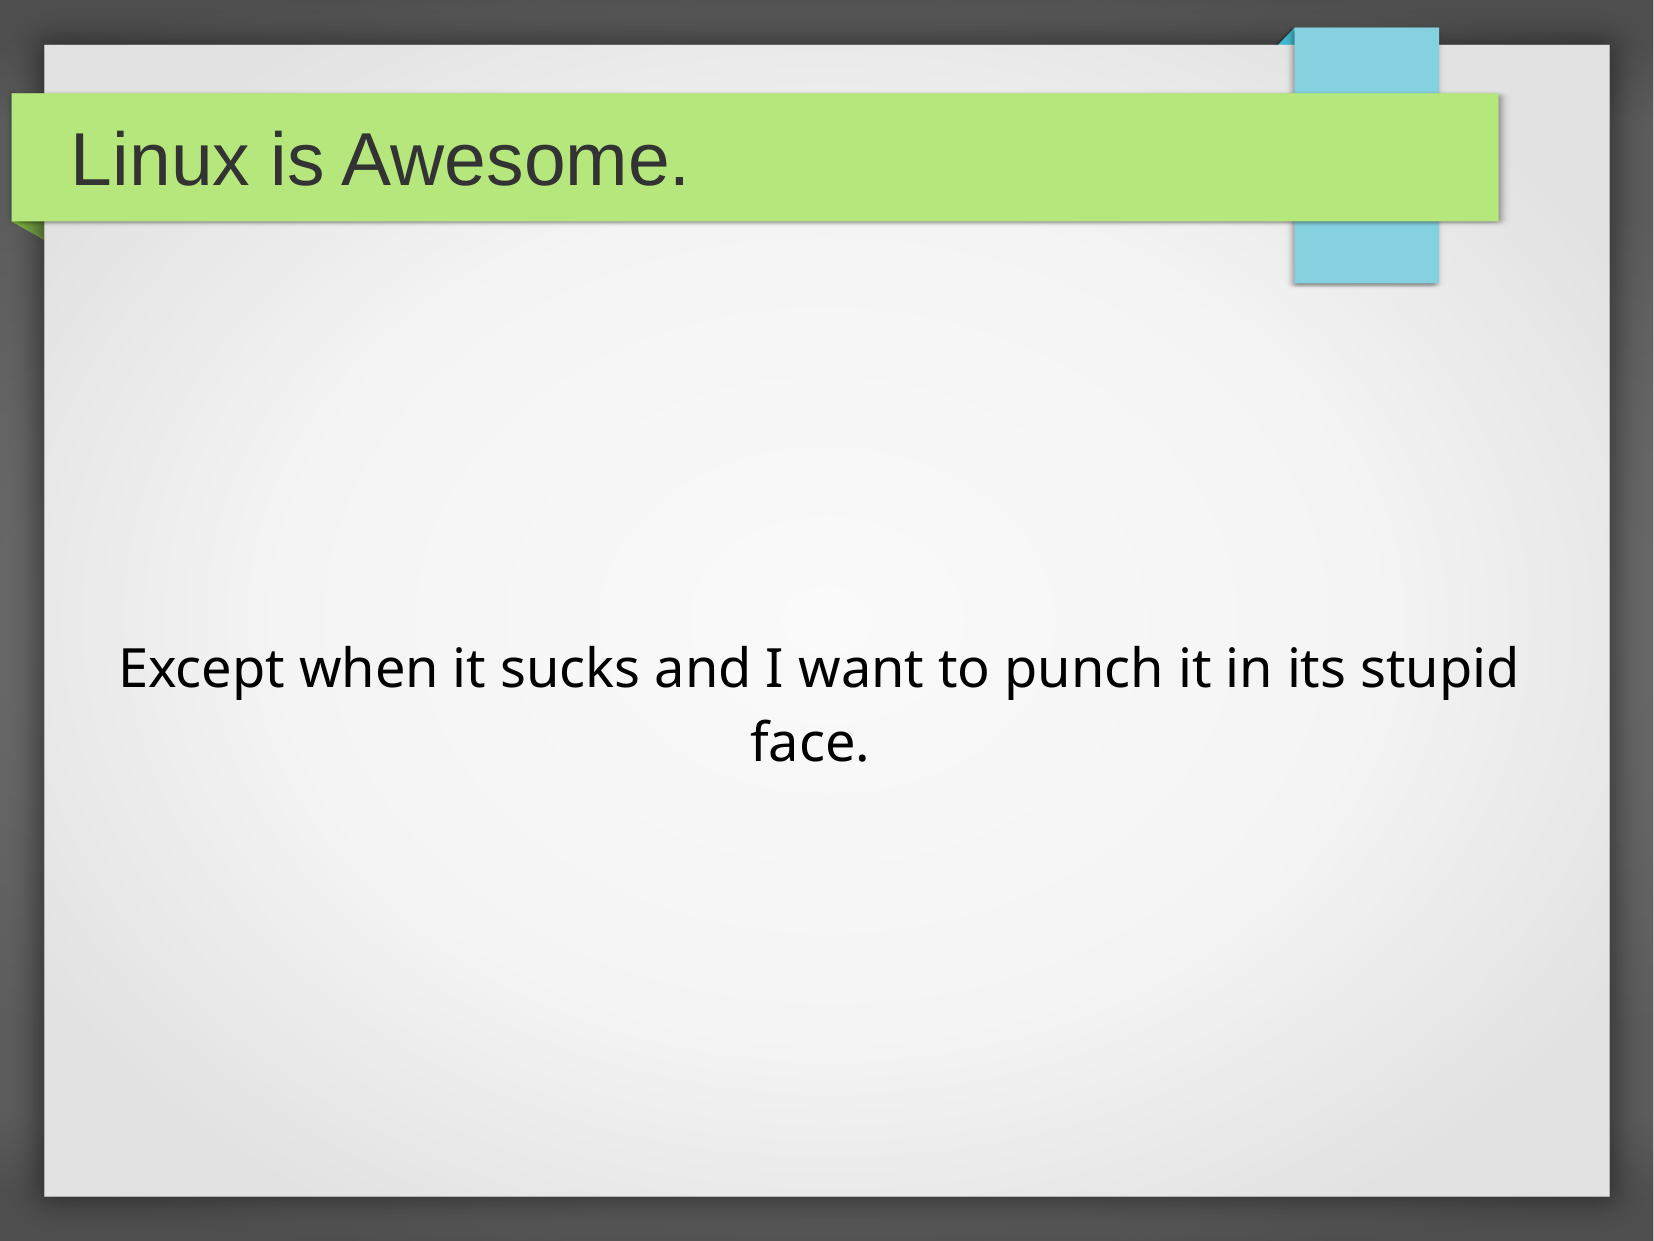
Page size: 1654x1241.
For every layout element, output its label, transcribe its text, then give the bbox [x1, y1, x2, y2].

picture [0, 0, 1654, 1241]
title Linux is Awesome. [70, 106, 1229, 213]
subtitle Except when it sucks and I want to punch it in its stupid face. [82, 343, 1538, 1063]
